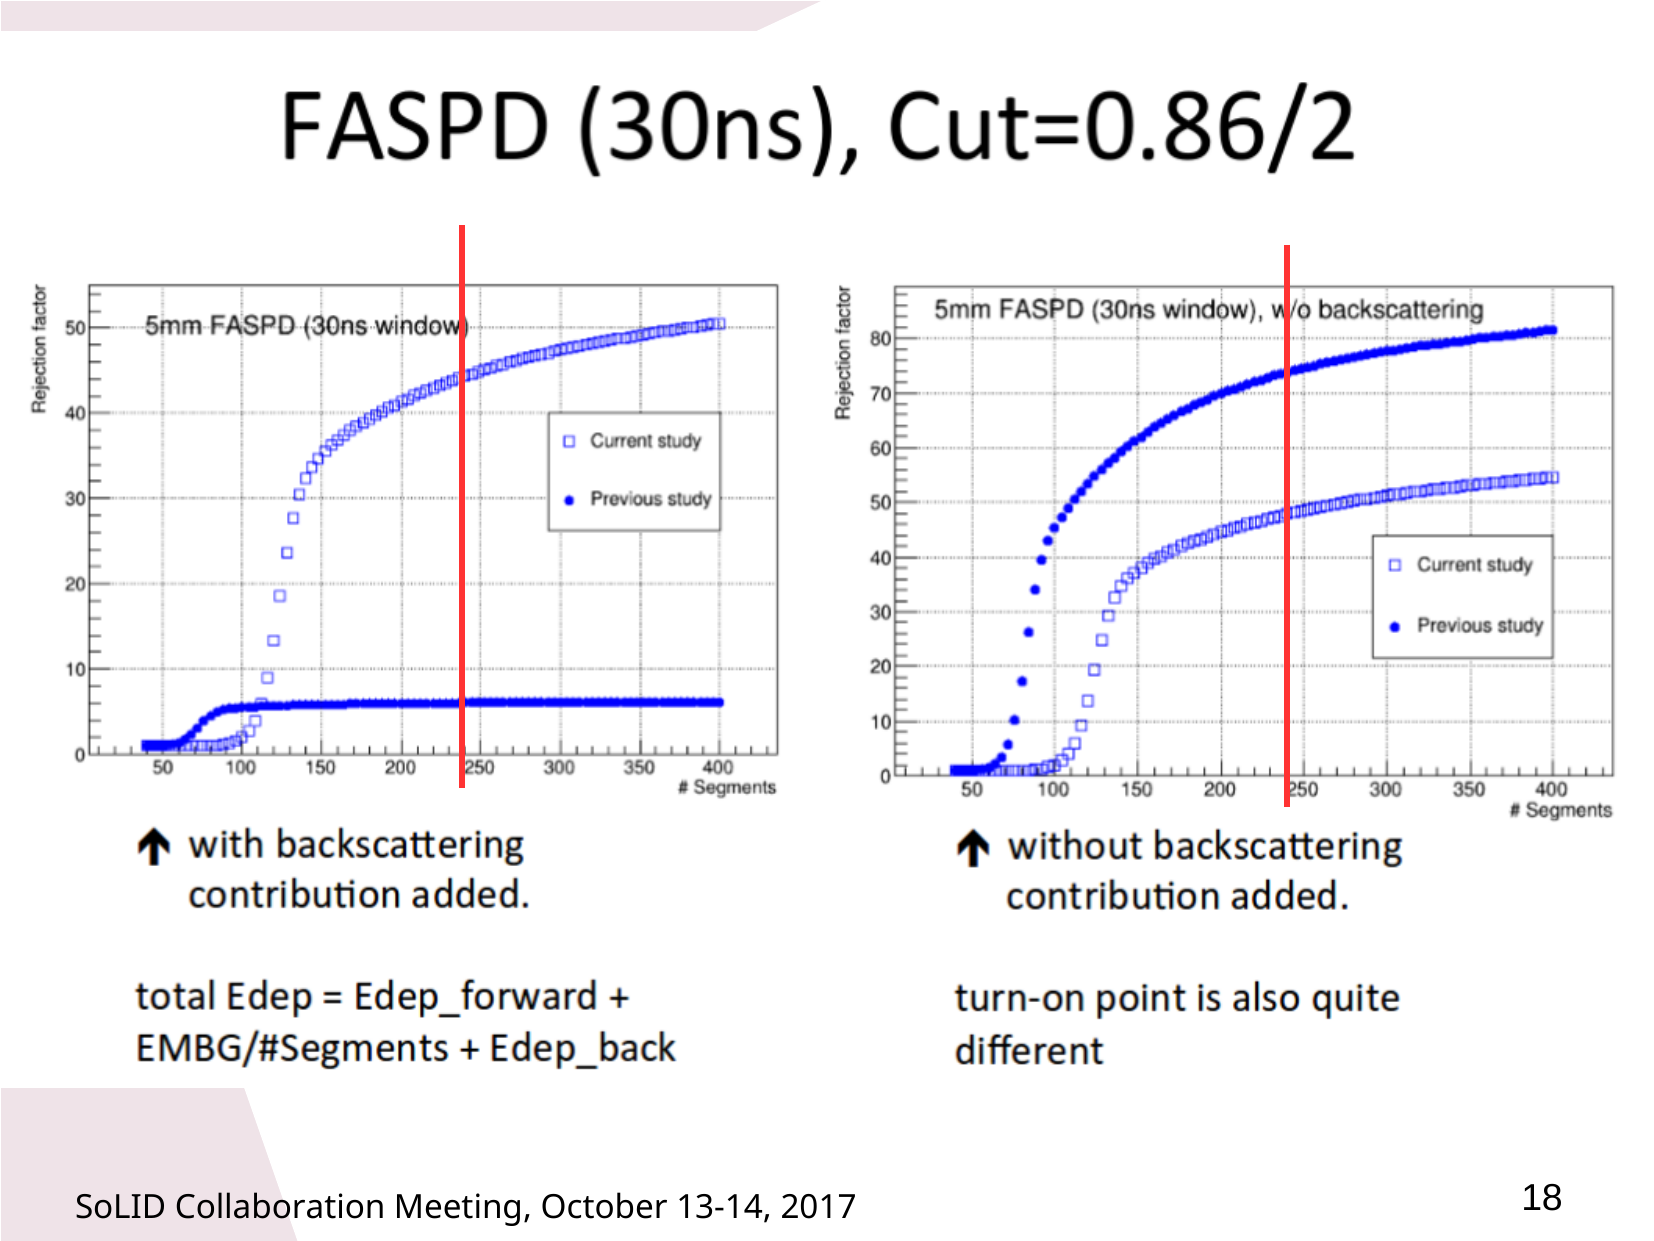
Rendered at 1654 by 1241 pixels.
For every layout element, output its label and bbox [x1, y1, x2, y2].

picture [0, 31, 1640, 1088]
